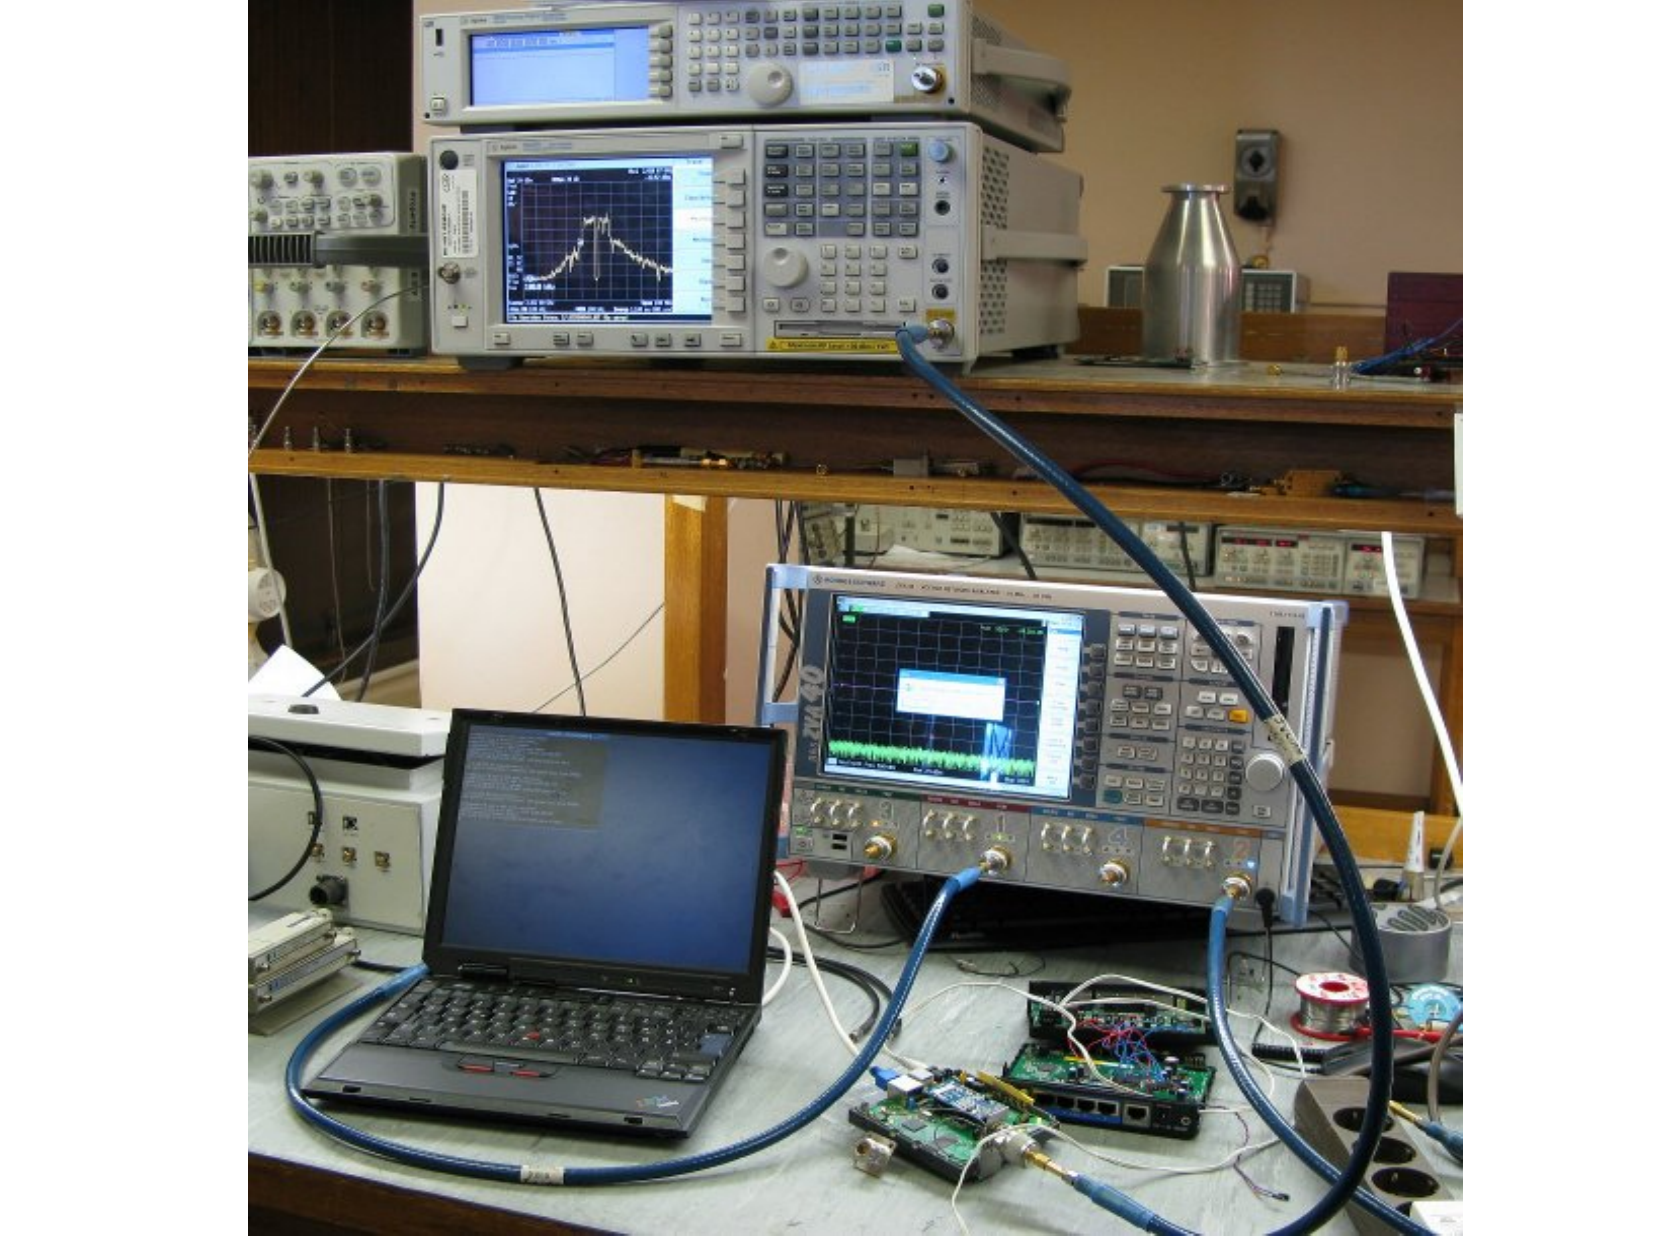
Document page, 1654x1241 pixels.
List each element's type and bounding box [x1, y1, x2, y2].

picture [248, 0, 1463, 1236]
